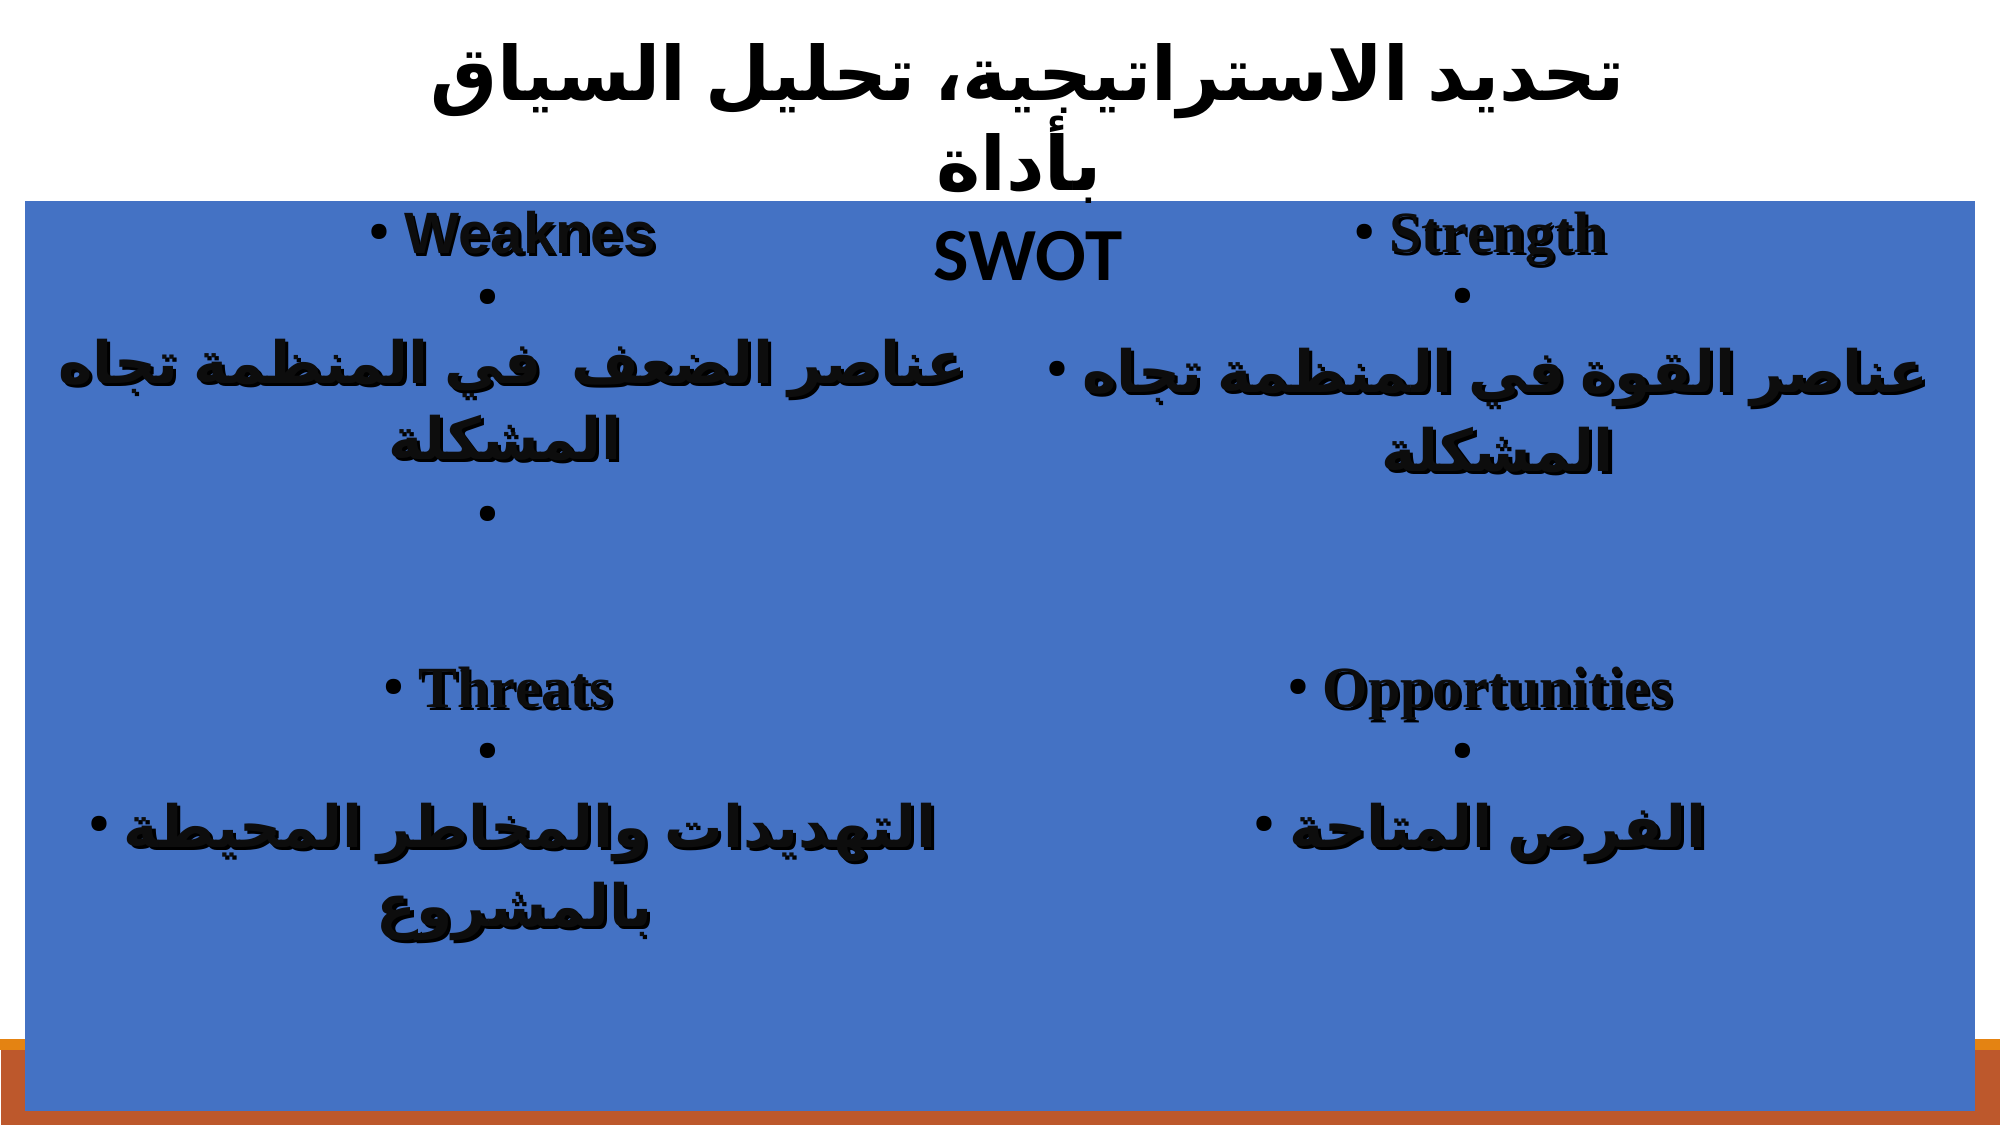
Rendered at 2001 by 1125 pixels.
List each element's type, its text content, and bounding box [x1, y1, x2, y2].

table_cell Opportunities الفرص المتاحة [1000, 656, 1975, 1111]
text_box تحديد الاستراتيجية، تحليل السياق بأداة SWOT [407, 18, 1650, 215]
table_header Weaknes عناصر الضعف في المنظمة تجاه المشكلة [25, 201, 1000, 656]
table_header Strength عناصر القوة في المنظمة تجاه المشكلة [1000, 201, 1975, 656]
table_cell Threats التهديدات والمخاطر المحيطة بالمشروع [25, 656, 1000, 1111]
